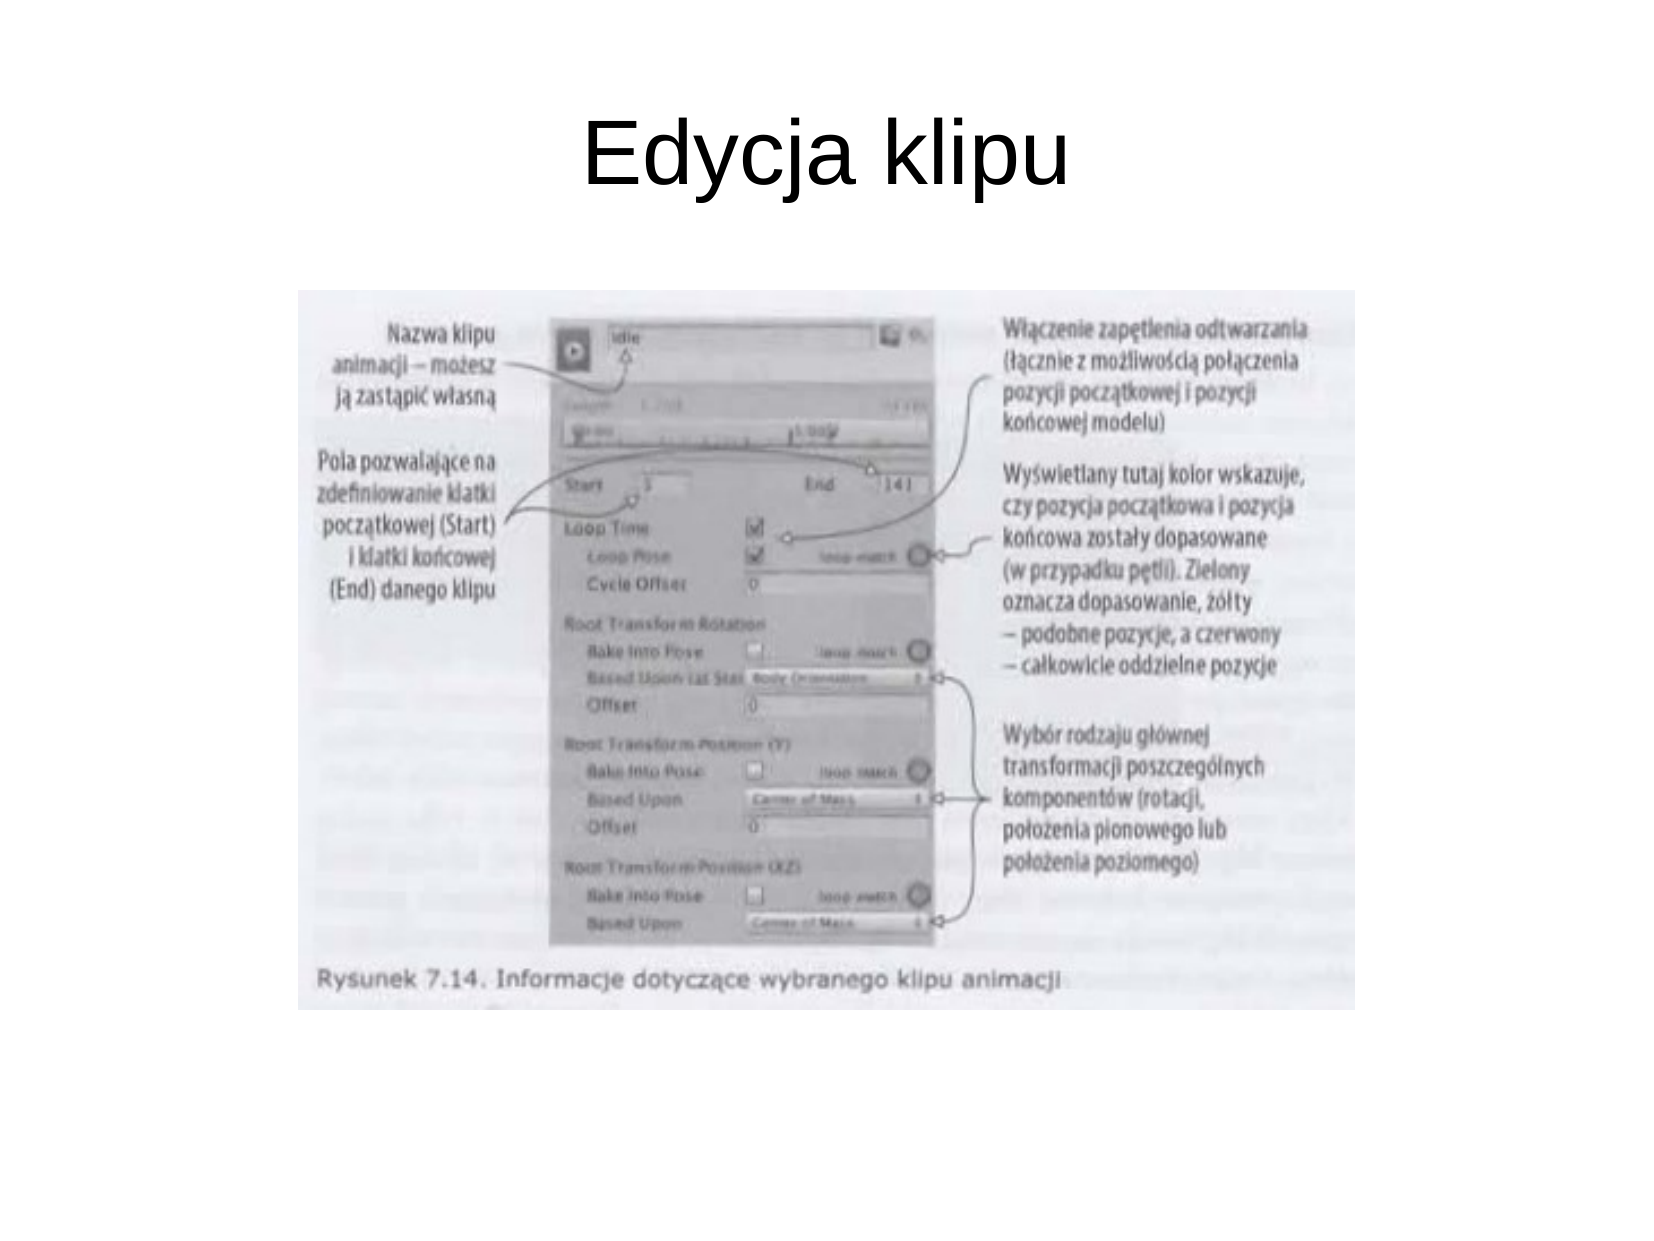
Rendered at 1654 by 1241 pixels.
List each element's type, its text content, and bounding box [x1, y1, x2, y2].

title Edycja klipu [82, 49, 1571, 257]
picture [298, 290, 1355, 1010]
